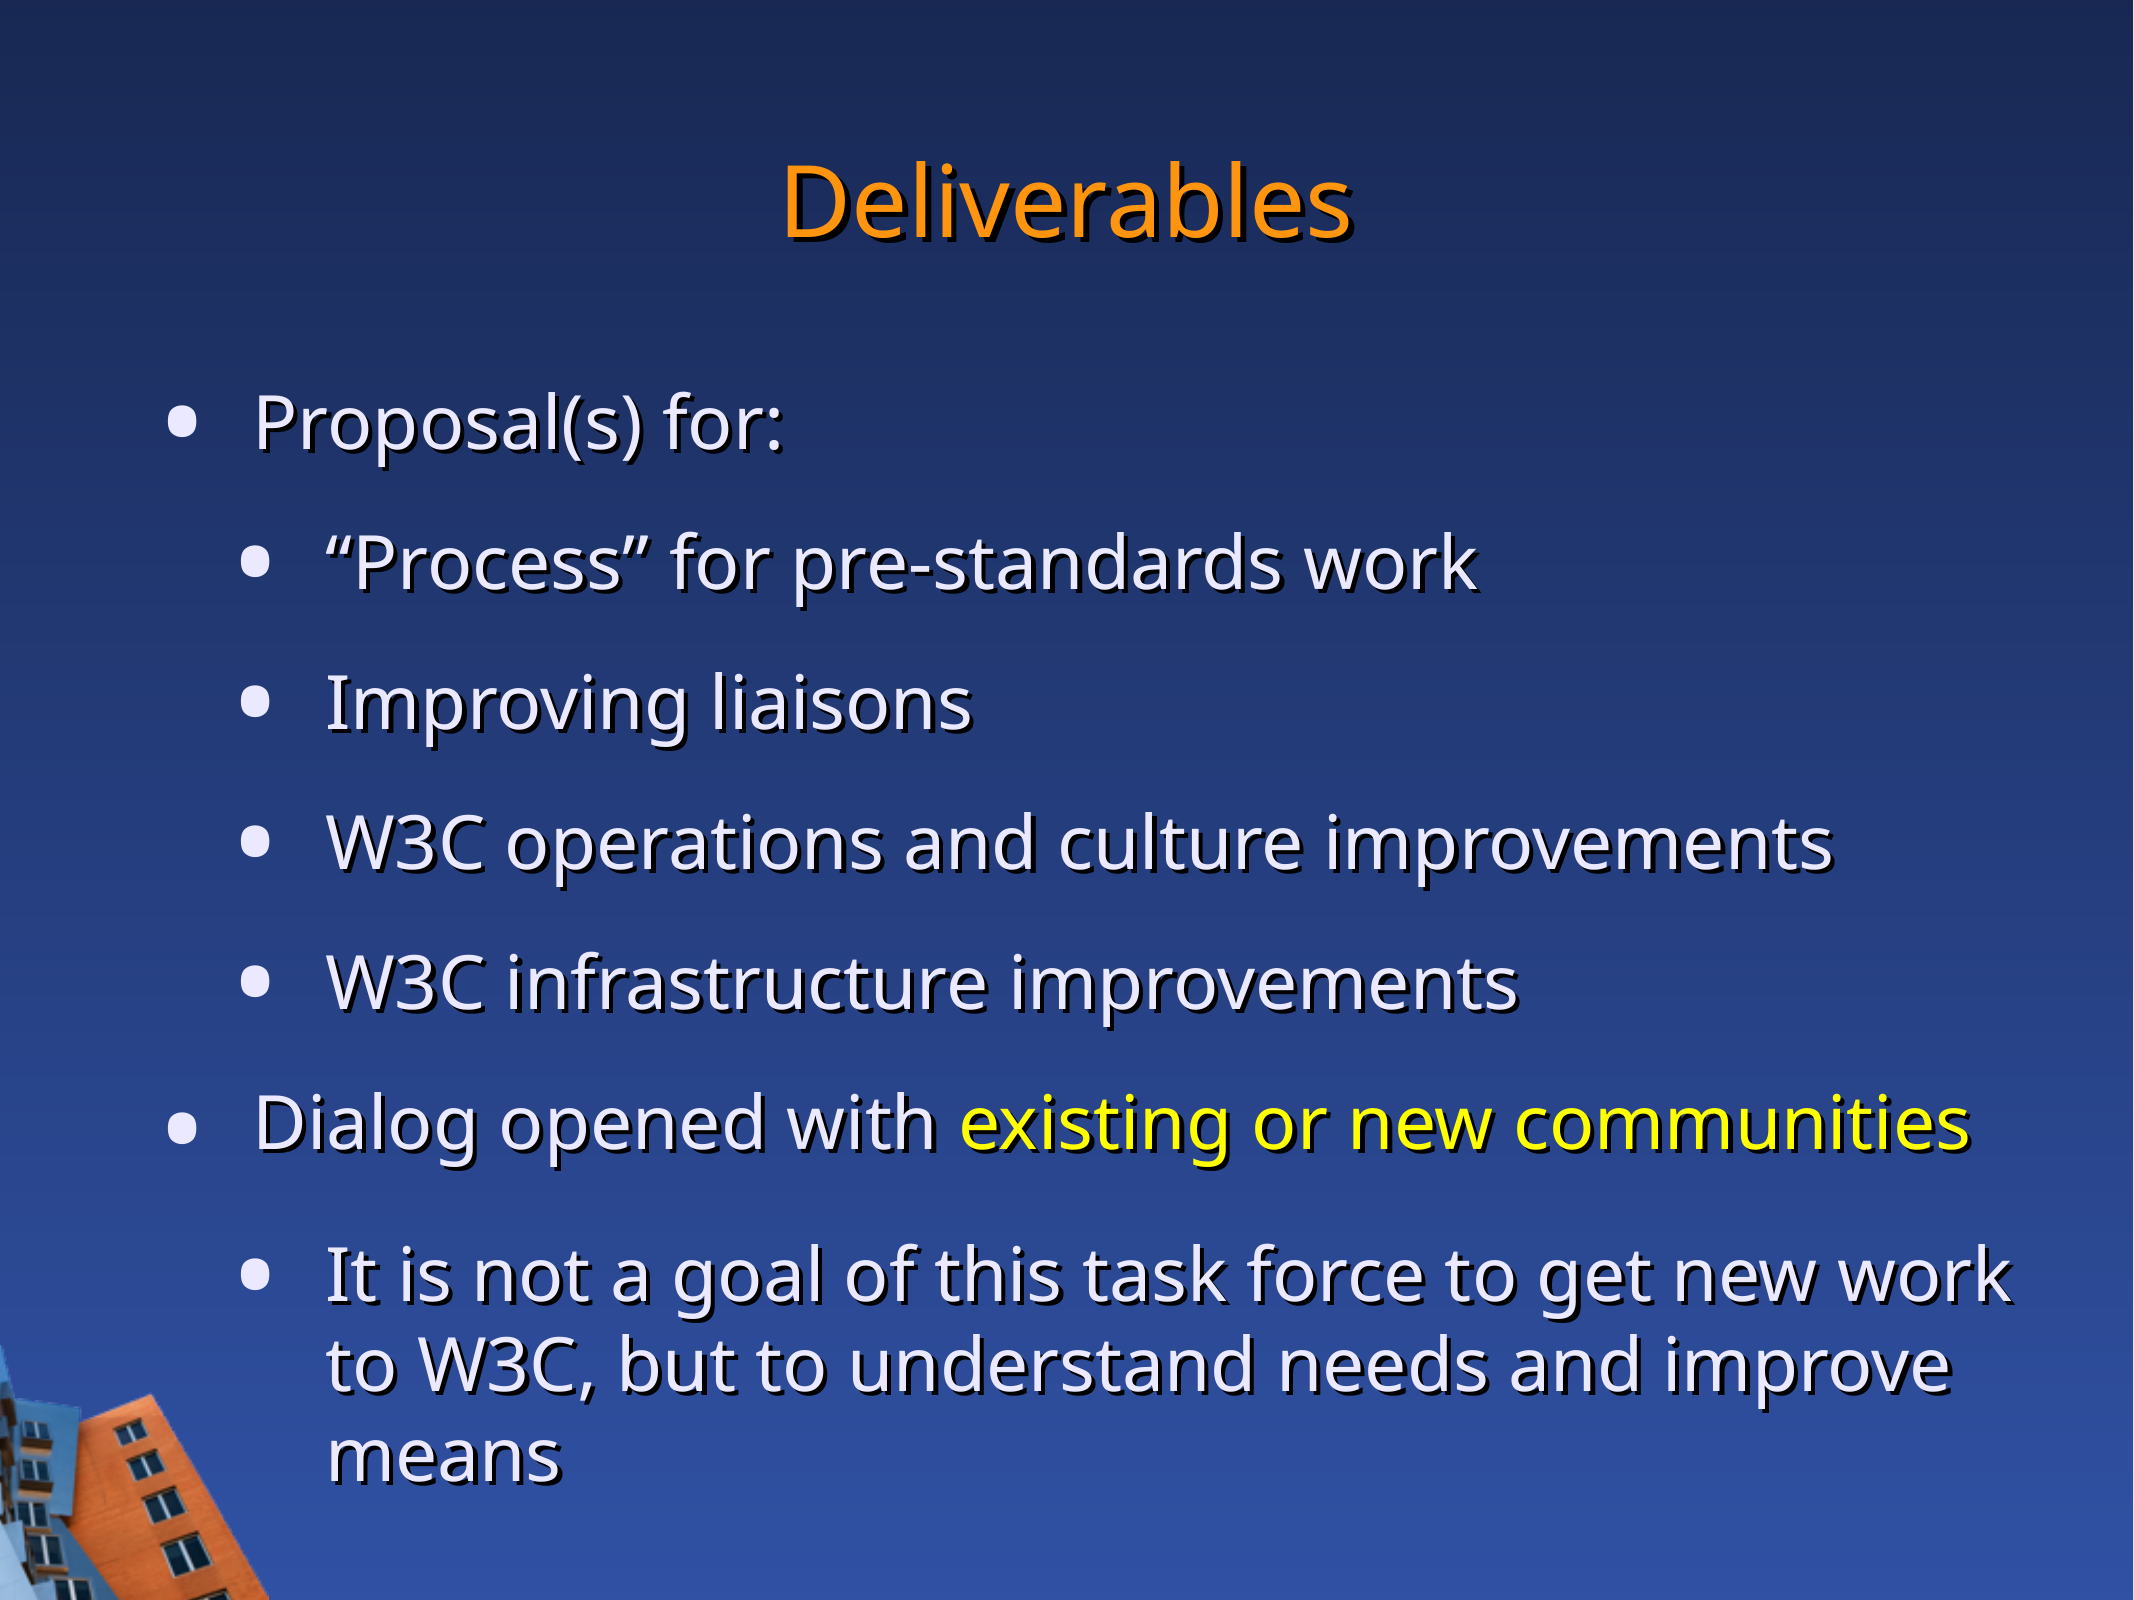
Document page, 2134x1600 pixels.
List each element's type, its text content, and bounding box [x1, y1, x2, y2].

list Proposal(s) for: “Process” for pre-standards work Improving liaisons W3C operations and culture improvements W3C infrastructure improvements Dialog opened with existing or new communities It is not a goal of this task force to get new work to W3C, but to understand needs and improve means [106, 374, 2027, 1485]
picture [0, 1345, 269, 1600]
title Deliverables [106, 71, 2027, 324]
